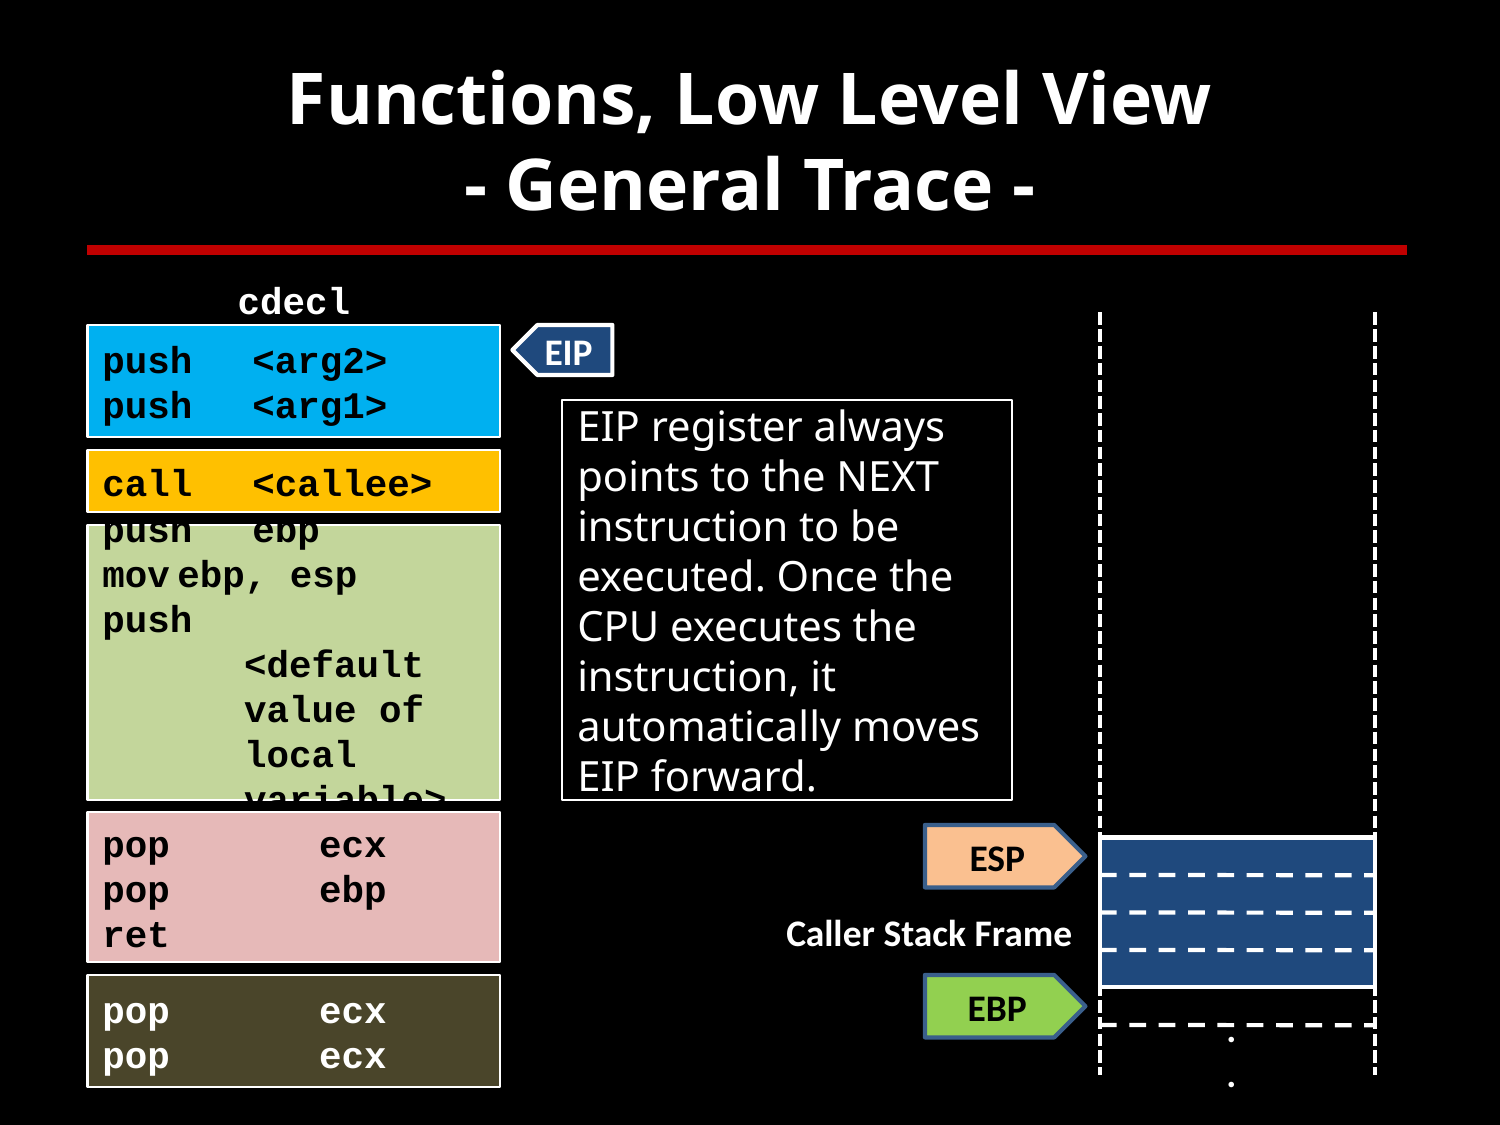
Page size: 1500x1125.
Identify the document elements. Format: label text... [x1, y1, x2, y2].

text_box pop ecx pop ebp ret [87, 812, 500, 963]
text_box ESP [924, 824, 1086, 888]
text_box pop ecx pop ecx [87, 975, 500, 1088]
text_box cdecl [87, 275, 500, 325]
text_box push ebp mov ebp, esp push <default value of local variable> [87, 525, 500, 800]
text_box . . [1087, 1012, 1375, 1088]
text_box Caller Stack Frame [762, 912, 1088, 950]
title Functions, Low Level View - General Trace - [75, 45, 1425, 233]
text_box EIP [512, 324, 613, 376]
text_box call <callee> [87, 449, 500, 513]
text_box [1100, 837, 1375, 988]
text_box EBP [924, 974, 1086, 1038]
text_box EIP register always points to the NEXT instruction to be executed. Once the CPU executes the instruction, it automatically moves EIP forward. [562, 399, 1013, 800]
text_box push <arg2> push <arg1> [87, 325, 500, 438]
